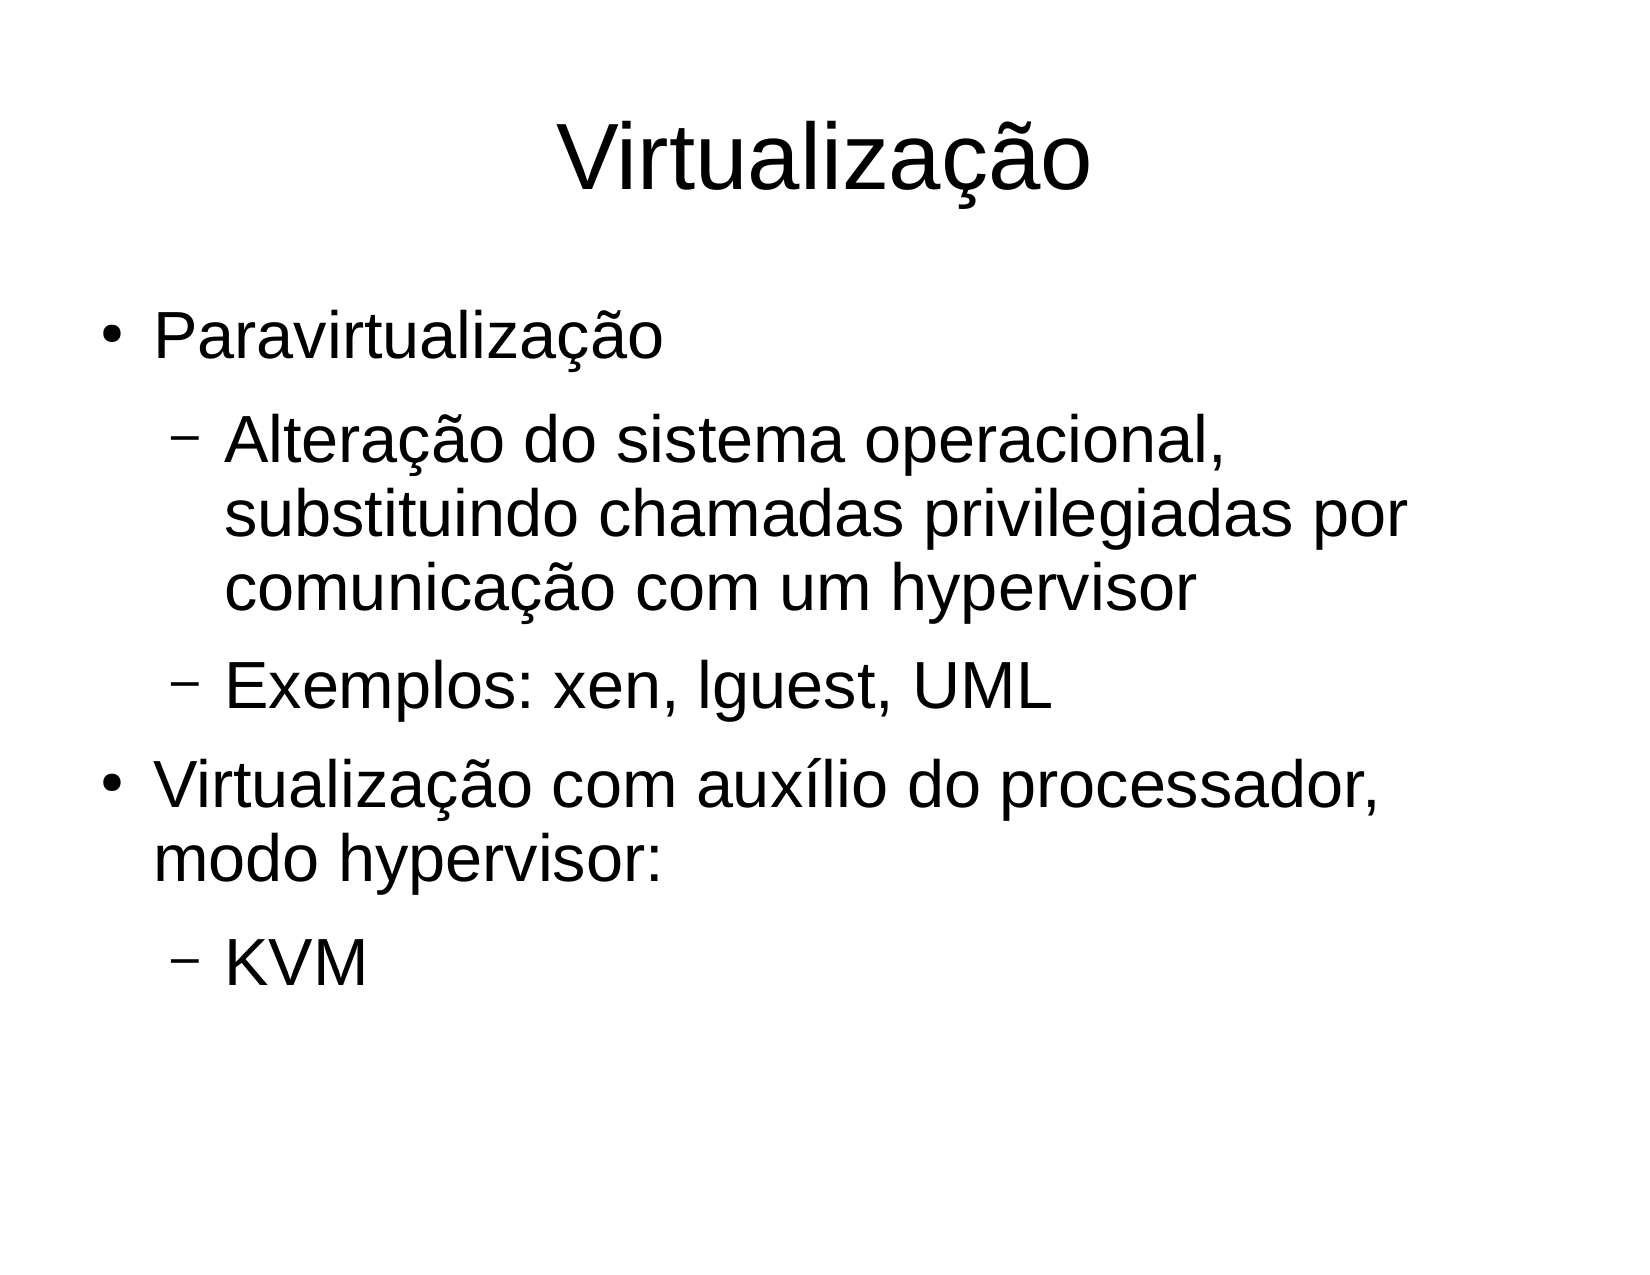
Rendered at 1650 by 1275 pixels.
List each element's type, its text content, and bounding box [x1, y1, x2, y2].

title Virtualização [82, 50, 1568, 264]
list Paravirtualização Alteração do sistema operacional, substituindo chamadas privilegiadas por comunicação com um hypervisor Exemplos: xen, lguest, UML Virtualização com auxílio do processador, modo hypervisor: KVM [82, 298, 1535, 1038]
